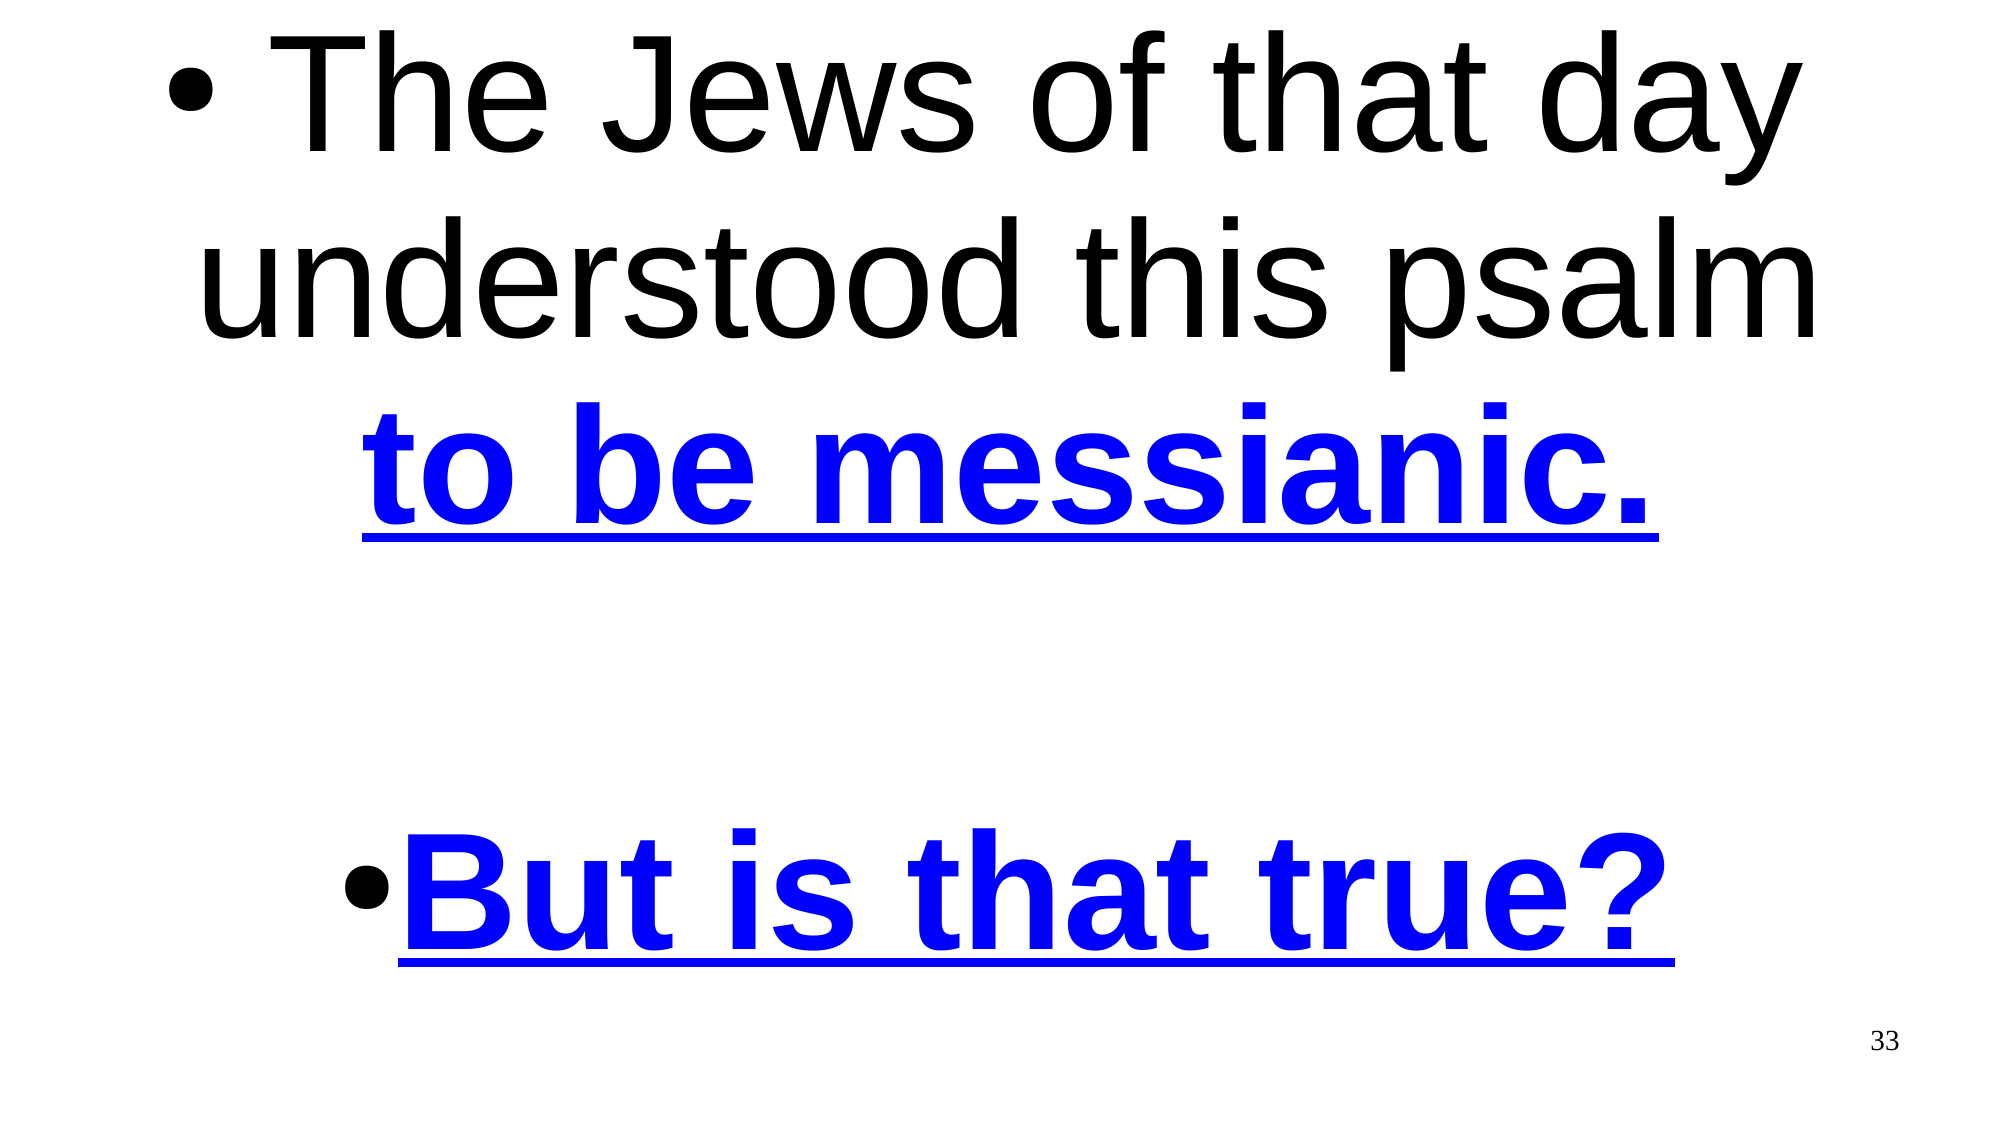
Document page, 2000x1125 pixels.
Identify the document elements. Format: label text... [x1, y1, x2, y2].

list The Jews of that day understood this psalm to be messianic. But is that true? [0, 0, 1996, 1123]
